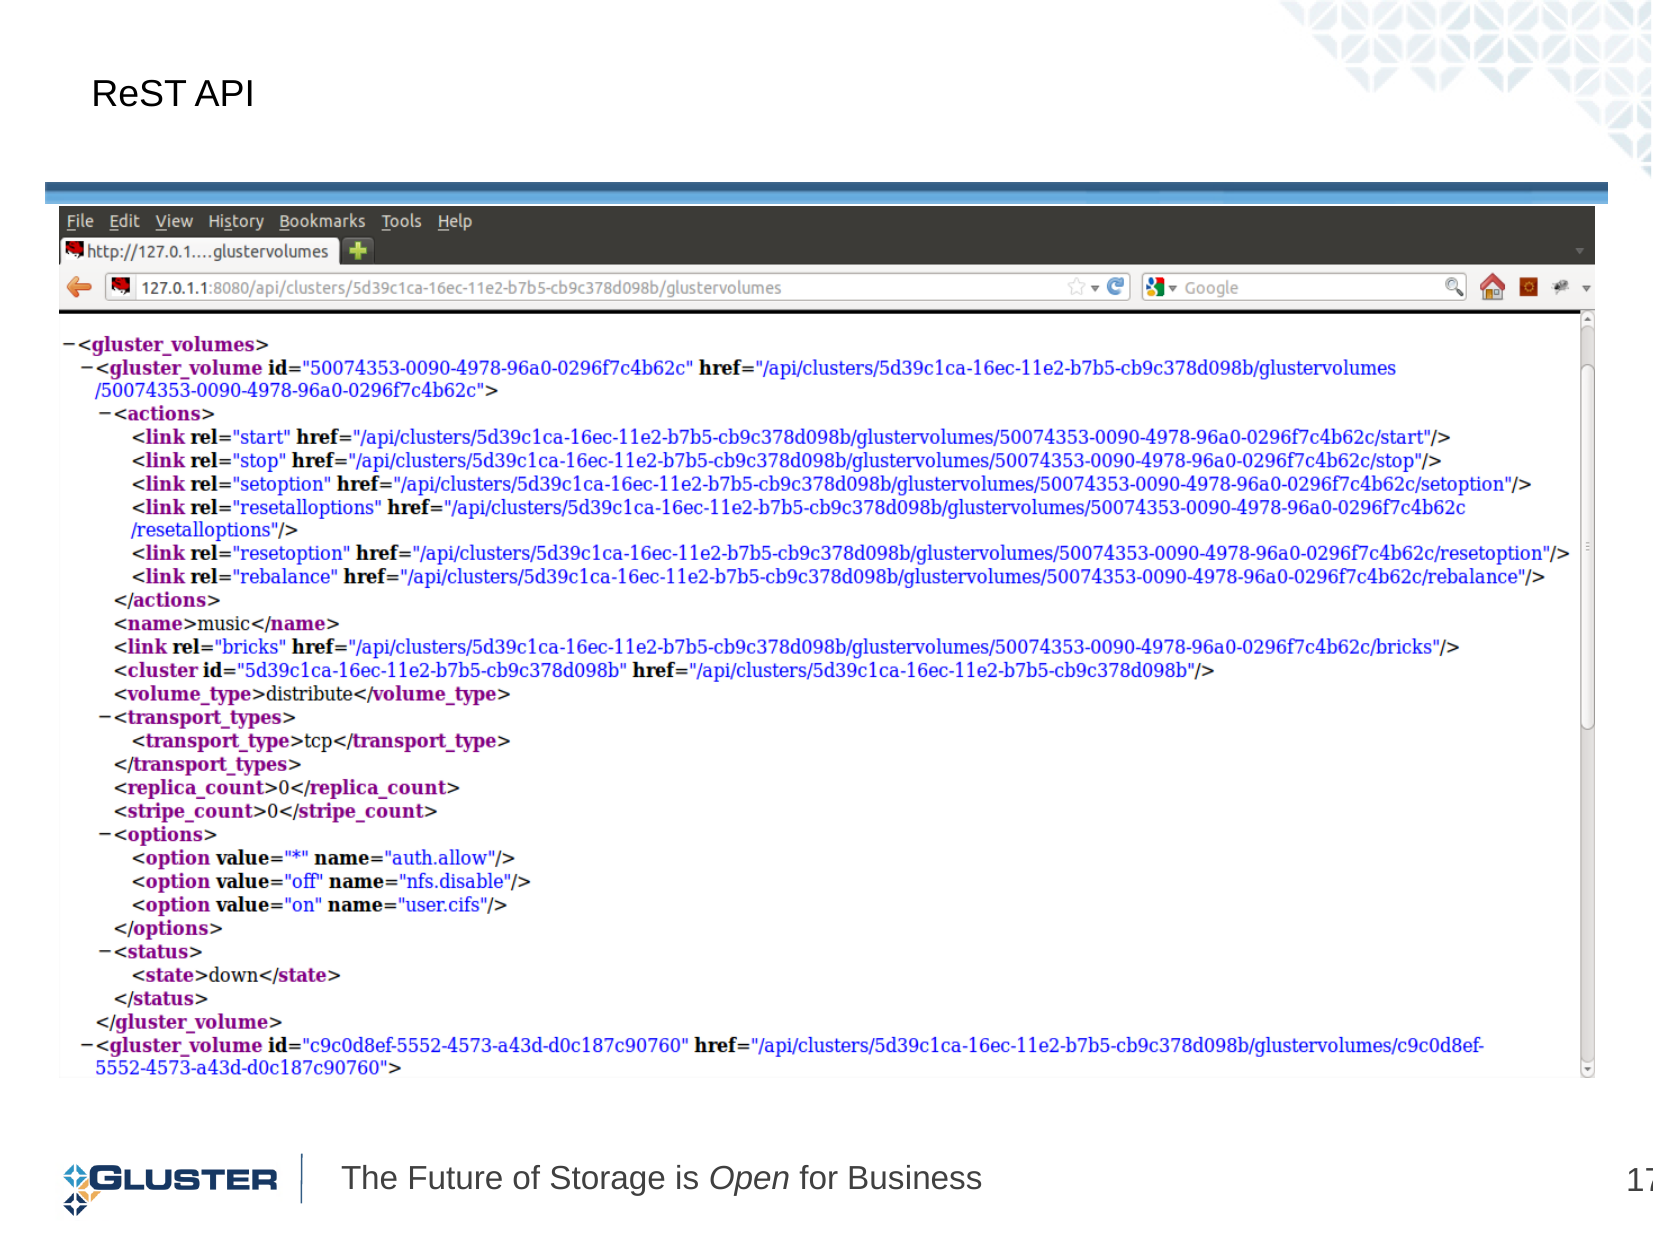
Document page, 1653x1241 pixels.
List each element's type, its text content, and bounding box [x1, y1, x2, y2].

text_box ReST API [76, 64, 1536, 178]
picture [38, 1145, 292, 1237]
picture [45, 0, 1652, 204]
picture [59, 206, 1595, 1078]
